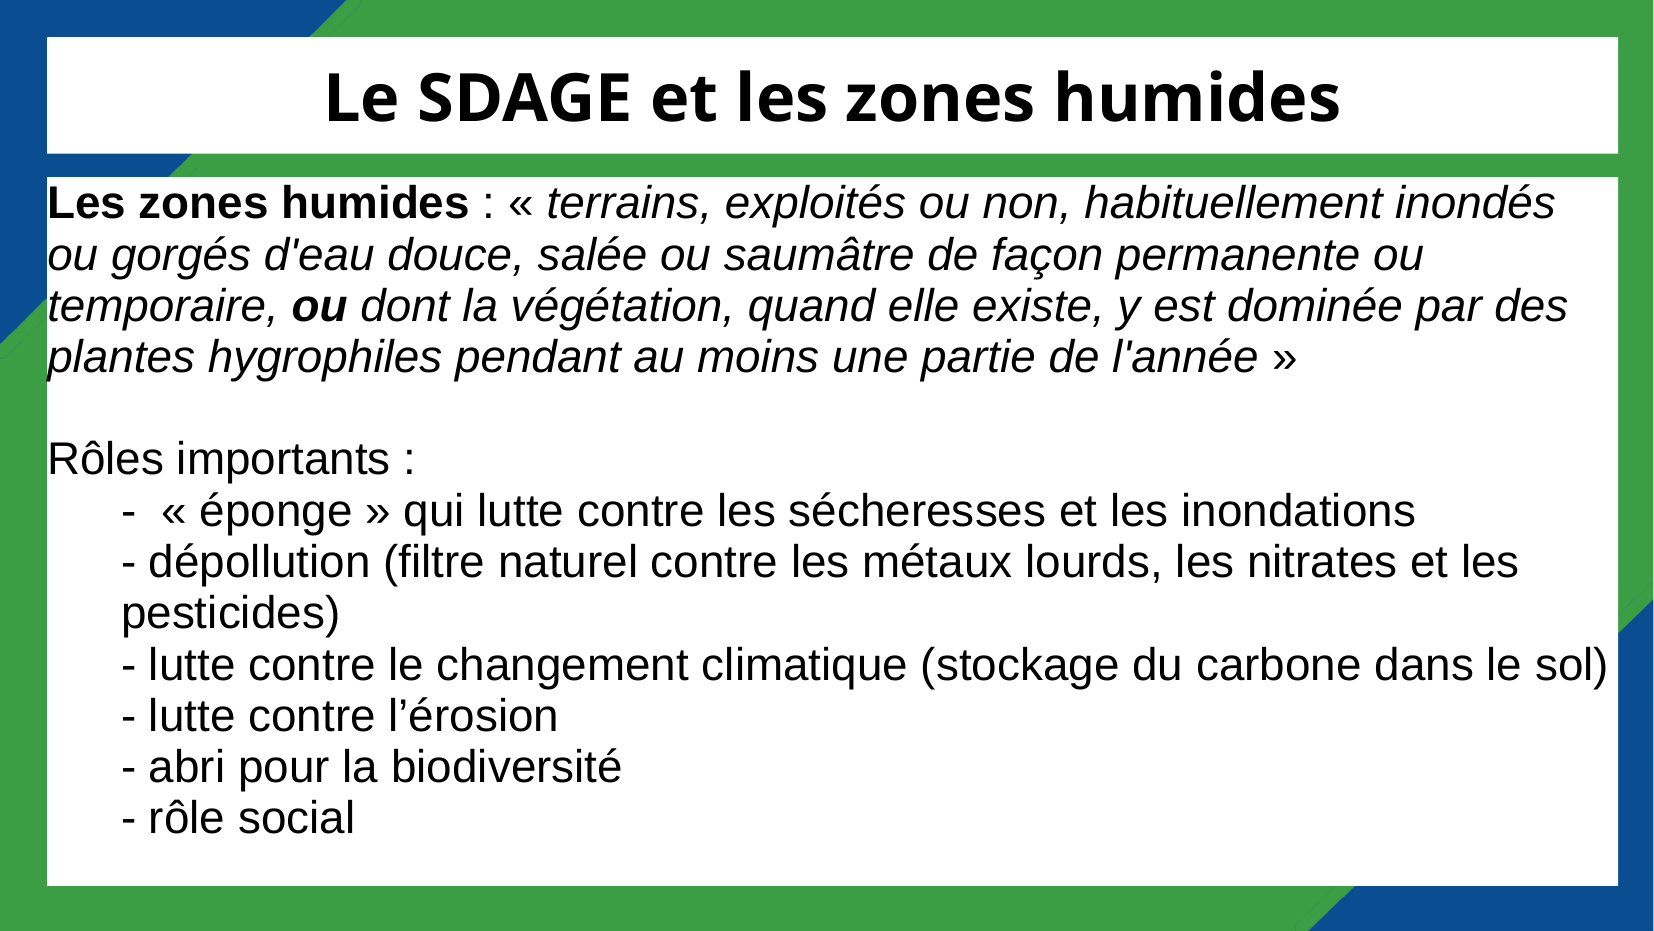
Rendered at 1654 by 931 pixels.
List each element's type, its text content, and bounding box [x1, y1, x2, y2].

title Le SDAGE et les zones humides [47, 37, 1619, 154]
picture [0, 0, 1654, 931]
title Les zones humides : « terrains, exploités ou non, habituellement inondés ou gorgés d'eau douce, salée ou saumâtre de façon permanente ou temporaire, ou dont la végétation, quand elle existe, y est dominée par des plantes hygrophiles pendant au moins une partie de l'année » Rôles importants : - « éponge » qui lutte contre les sécheresses et les inondations - dépollution (filtre naturel contre les métaux lourds, les nitrates et les pesticides) - lutte contre le changement climatique (stockage du carbone dans le sol) - lutte contre l’érosion - abri pour la biodiversité - rôle social [47, 177, 1619, 886]
